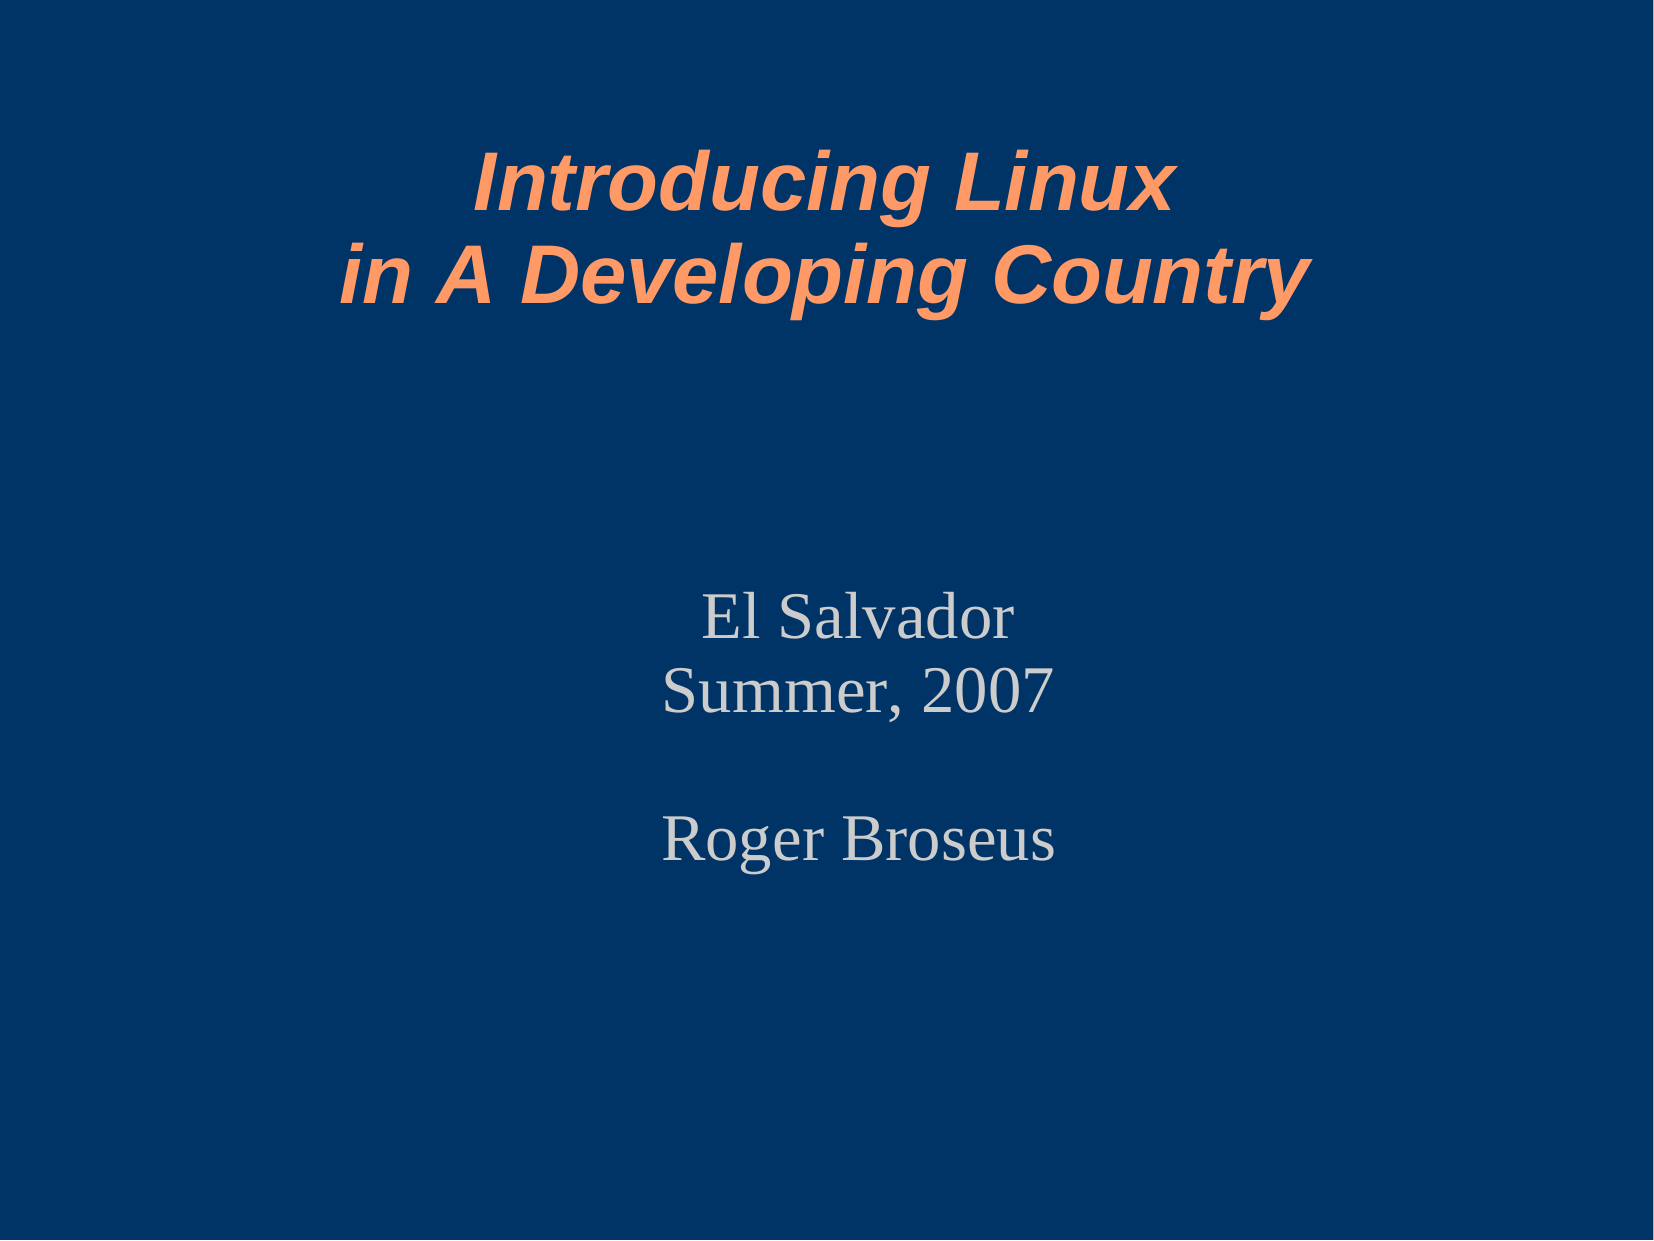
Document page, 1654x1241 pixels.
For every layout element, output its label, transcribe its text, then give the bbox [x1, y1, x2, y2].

title Introducing Linux in A Developing Country [119, 102, 1532, 354]
subtitle El Salvador Summer, 2007 Roger Broseus [121, 329, 1561, 1125]
